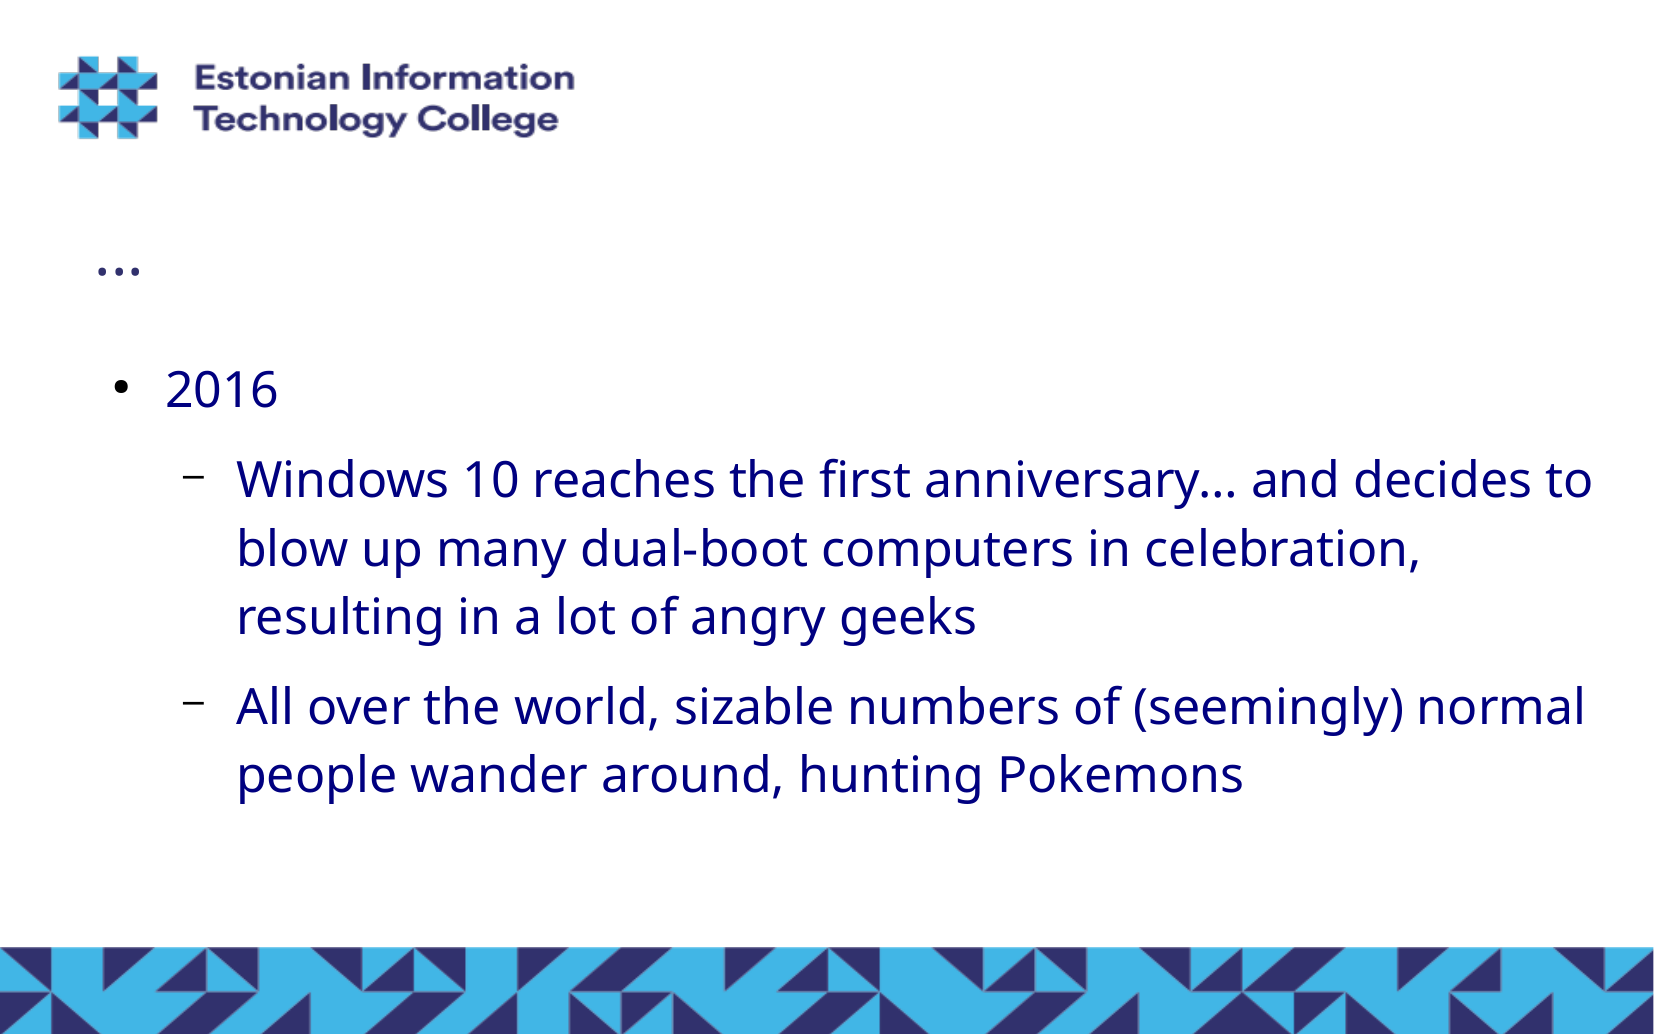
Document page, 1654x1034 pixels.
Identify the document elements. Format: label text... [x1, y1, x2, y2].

title ... [94, 165, 1231, 338]
list 2016 Windows 10 reaches the first anniversary… and decides to blow up many dual-boot computers in celebration, resulting in a lot of angry geeks All over the world, sizable numbers of (seemingly) normal people wander around, hunting Pokemons [94, 354, 1607, 922]
